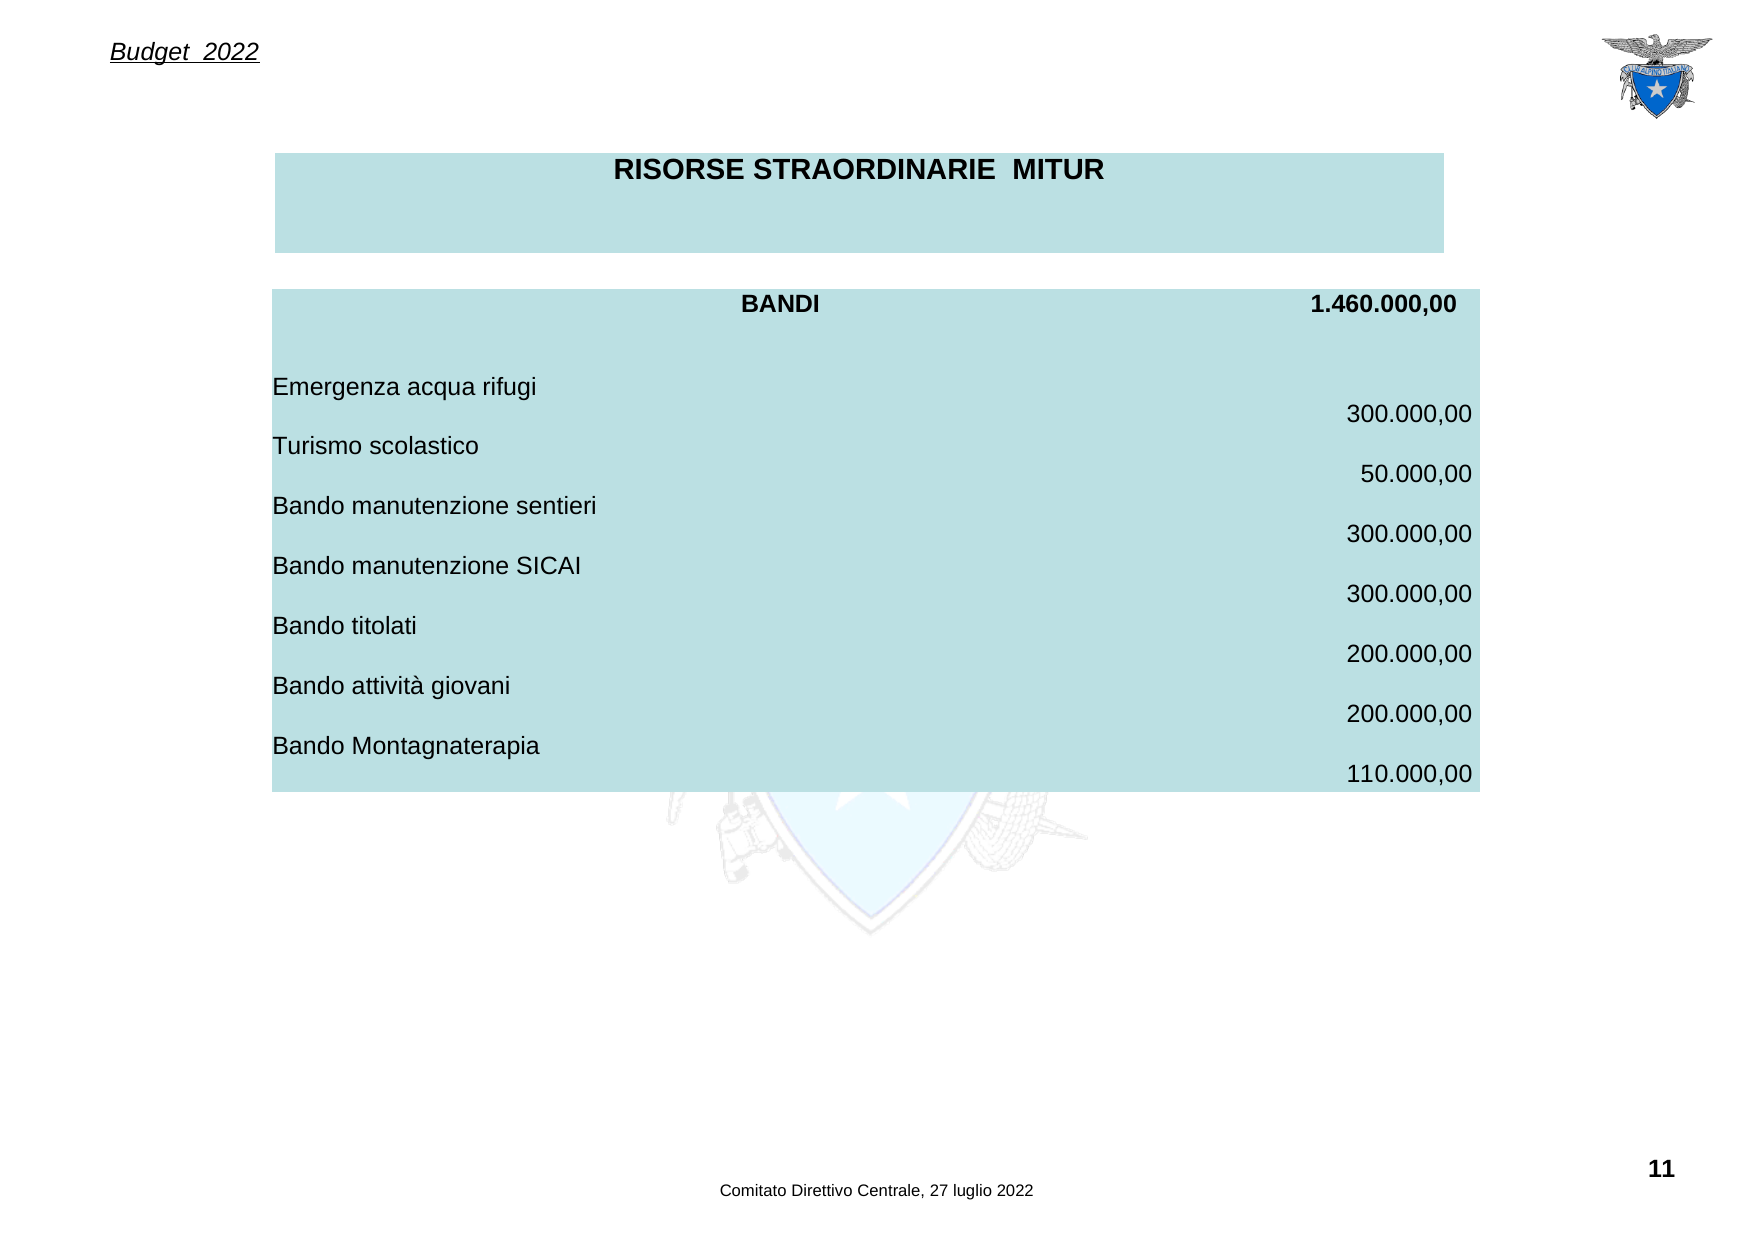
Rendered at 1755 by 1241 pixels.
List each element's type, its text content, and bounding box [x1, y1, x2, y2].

table_cell Turismo scolastico [272, 432, 1296, 492]
table_cell Bando manutenzione SICAI [272, 552, 1296, 612]
picture [534, 792, 1222, 995]
table_cell Bando Montagnaterapia [272, 732, 1296, 792]
table_cell Bando manutenzione sentieri [272, 492, 1296, 552]
text_box 11 [1633, 1145, 1704, 1191]
text_box Budget 2022 [36, 27, 333, 74]
table_cell 300.000,00 [1296, 492, 1480, 552]
table_cell 200.000,00 [1296, 672, 1480, 732]
table_header RISORSE STRAORDINARIE MITUR [275, 153, 1444, 190]
table_cell Emergenza acqua rifugi [272, 372, 1296, 432]
table_cell 200.000,00 [1296, 612, 1480, 672]
table_cell 110.000,00 [1296, 732, 1480, 792]
table_cell 300.000,00 [1296, 372, 1480, 432]
table_cell Bando titolati [272, 612, 1296, 672]
table_cell [275, 190, 1444, 253]
text_box Comitato Direttivo Centrale, 27 luglio 2022 [469, 1172, 1285, 1209]
table_cell 300.000,00 [1296, 552, 1480, 612]
table_cell Bando attività giovani [272, 672, 1296, 732]
table_header 1.460.000,00 [1296, 289, 1480, 372]
picture [1597, 29, 1718, 128]
table_cell 50.000,00 [1296, 432, 1480, 492]
table_header BANDI [272, 289, 1296, 372]
